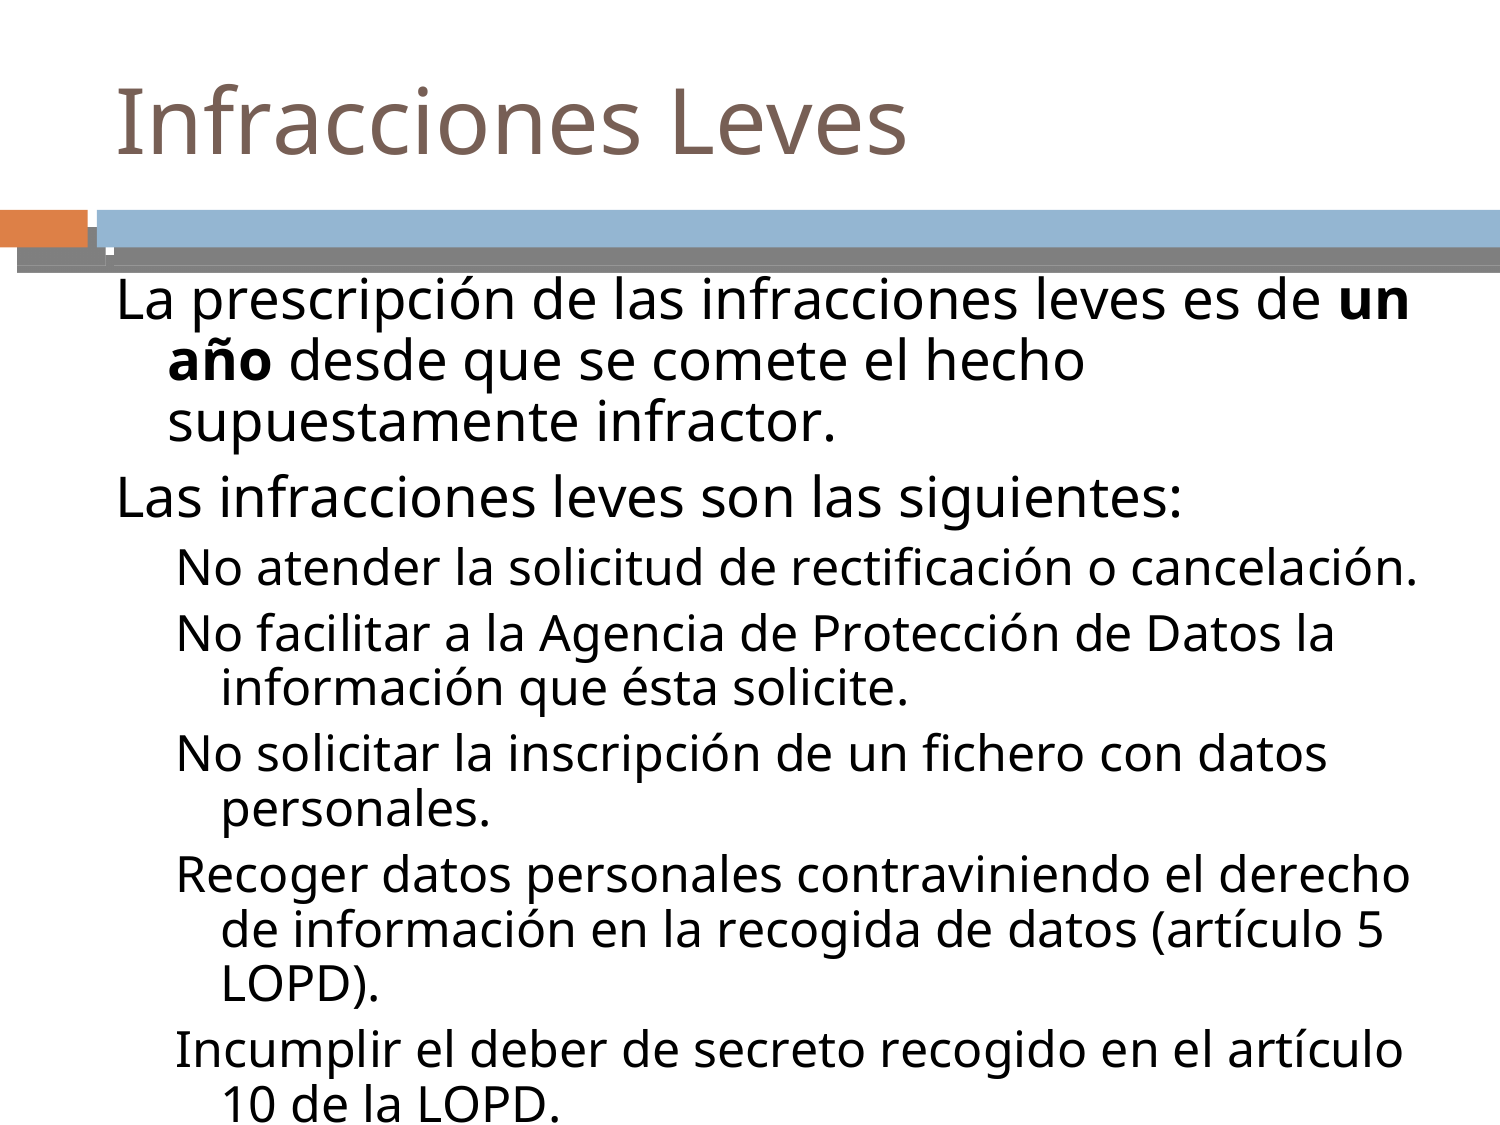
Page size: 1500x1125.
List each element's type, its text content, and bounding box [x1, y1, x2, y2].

list La prescripción de las infracciones leves es de un año desde que se comete el hecho supuestamente infractor. Las infracciones leves son las siguientes: No atender la solicitud de rectificación o cancelación. No facilitar a la Agencia de Protección de Datos la información que ésta solicite. No solicitar la inscripción de un fichero con datos personales. Recoger datos personales contraviniendo el derecho de información en la recogida de datos (artículo 5 LOPD). Incumplir el deber de secreto recogido en el artículo 10 de la LOPD. [100, 262, 1438, 1001]
title Infracciones Leves [100, 37, 1438, 201]
